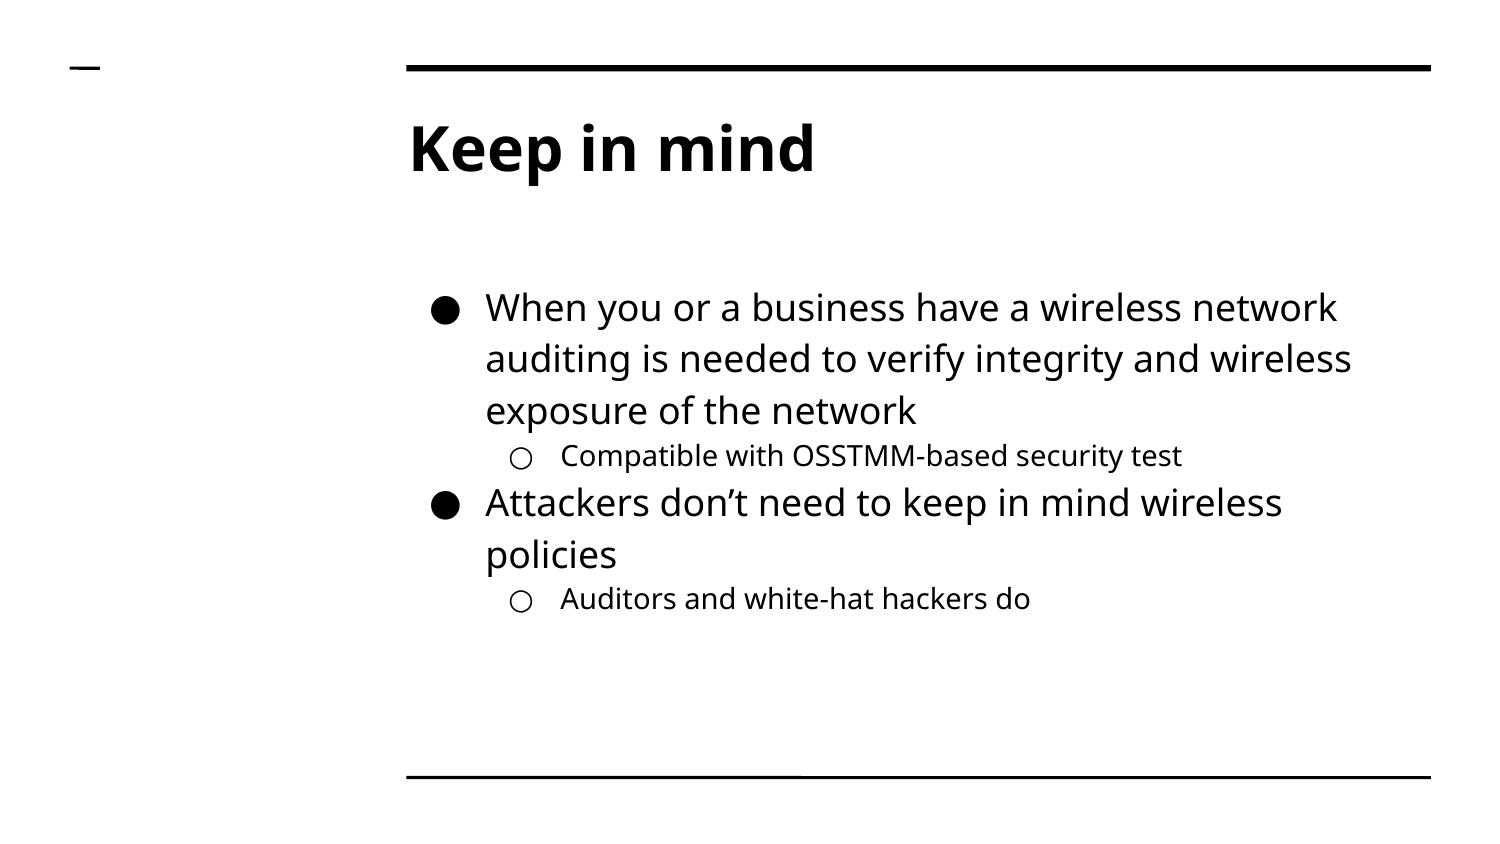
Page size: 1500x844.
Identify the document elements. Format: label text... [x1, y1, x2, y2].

list When you or a business have a wireless network auditing is needed to verify integrity and wireless exposure of the network Compatible with OSSTMM-based security test Attackers don’t need to keep in mind wireless policies Auditors and white-hat hackers do [395, 261, 1433, 755]
title Keep in mind [393, 94, 1431, 199]
